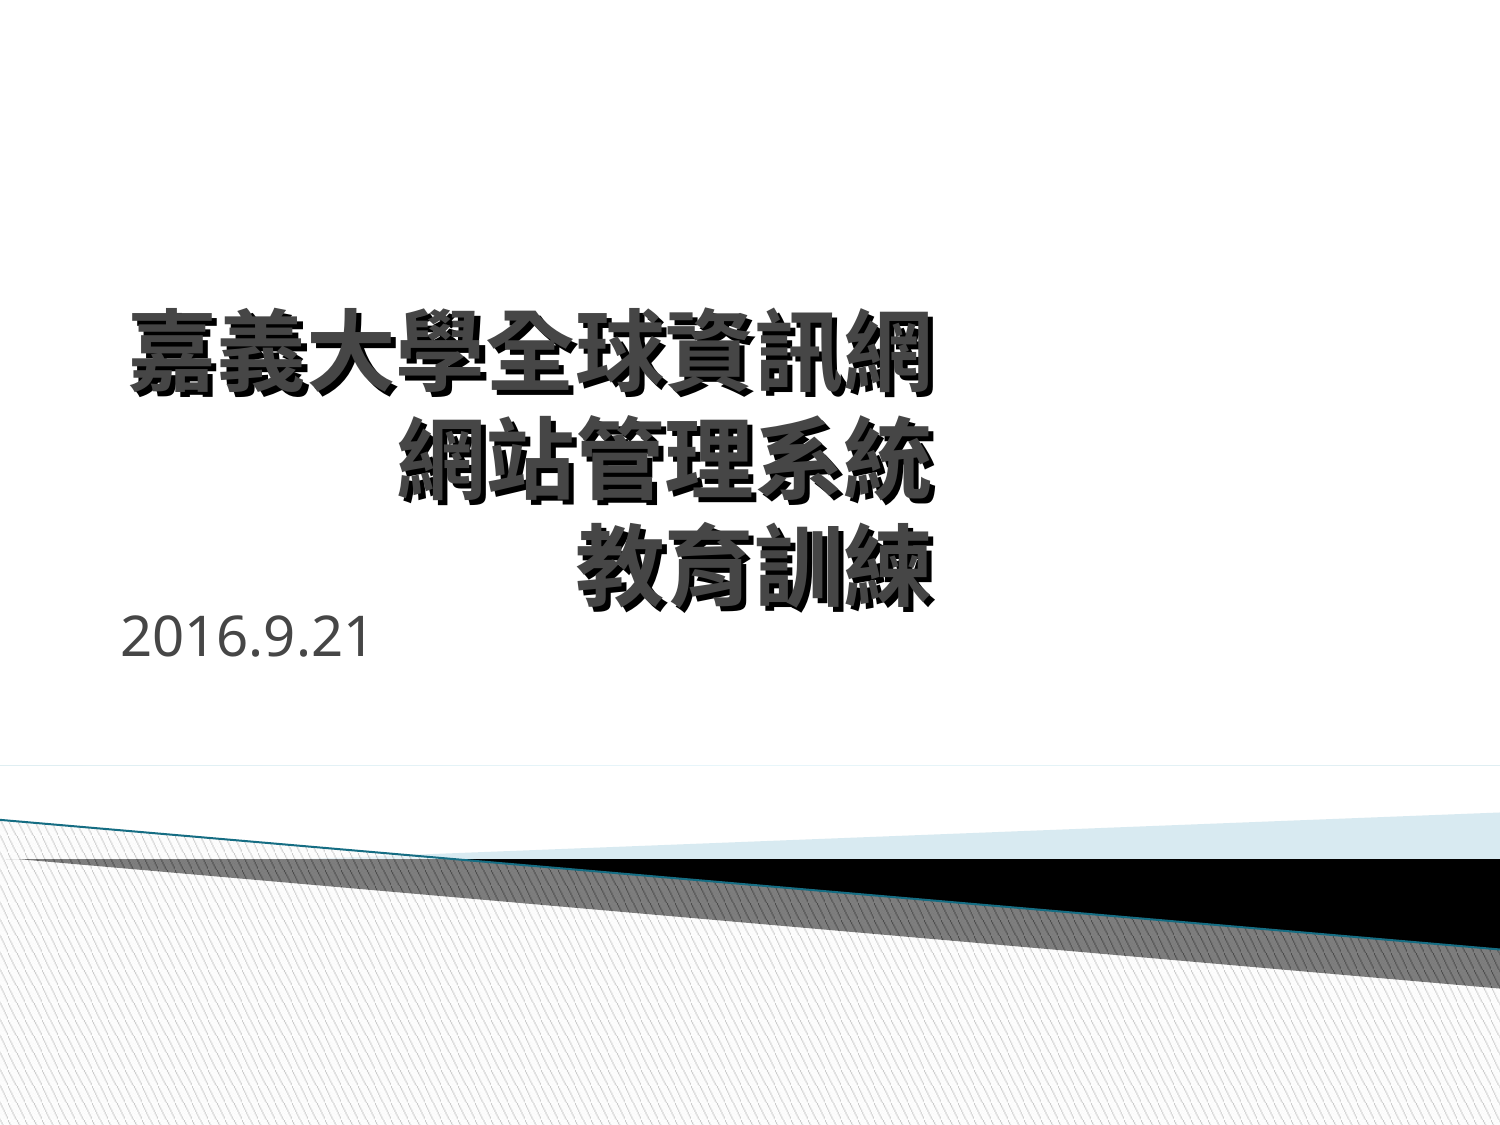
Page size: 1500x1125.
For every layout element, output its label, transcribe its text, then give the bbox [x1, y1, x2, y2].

subtitle 2016.9.21 [112, 592, 1388, 790]
title 嘉義大學全球資訊網 網站管理系統 教育訓練 [112, 287, 1388, 588]
